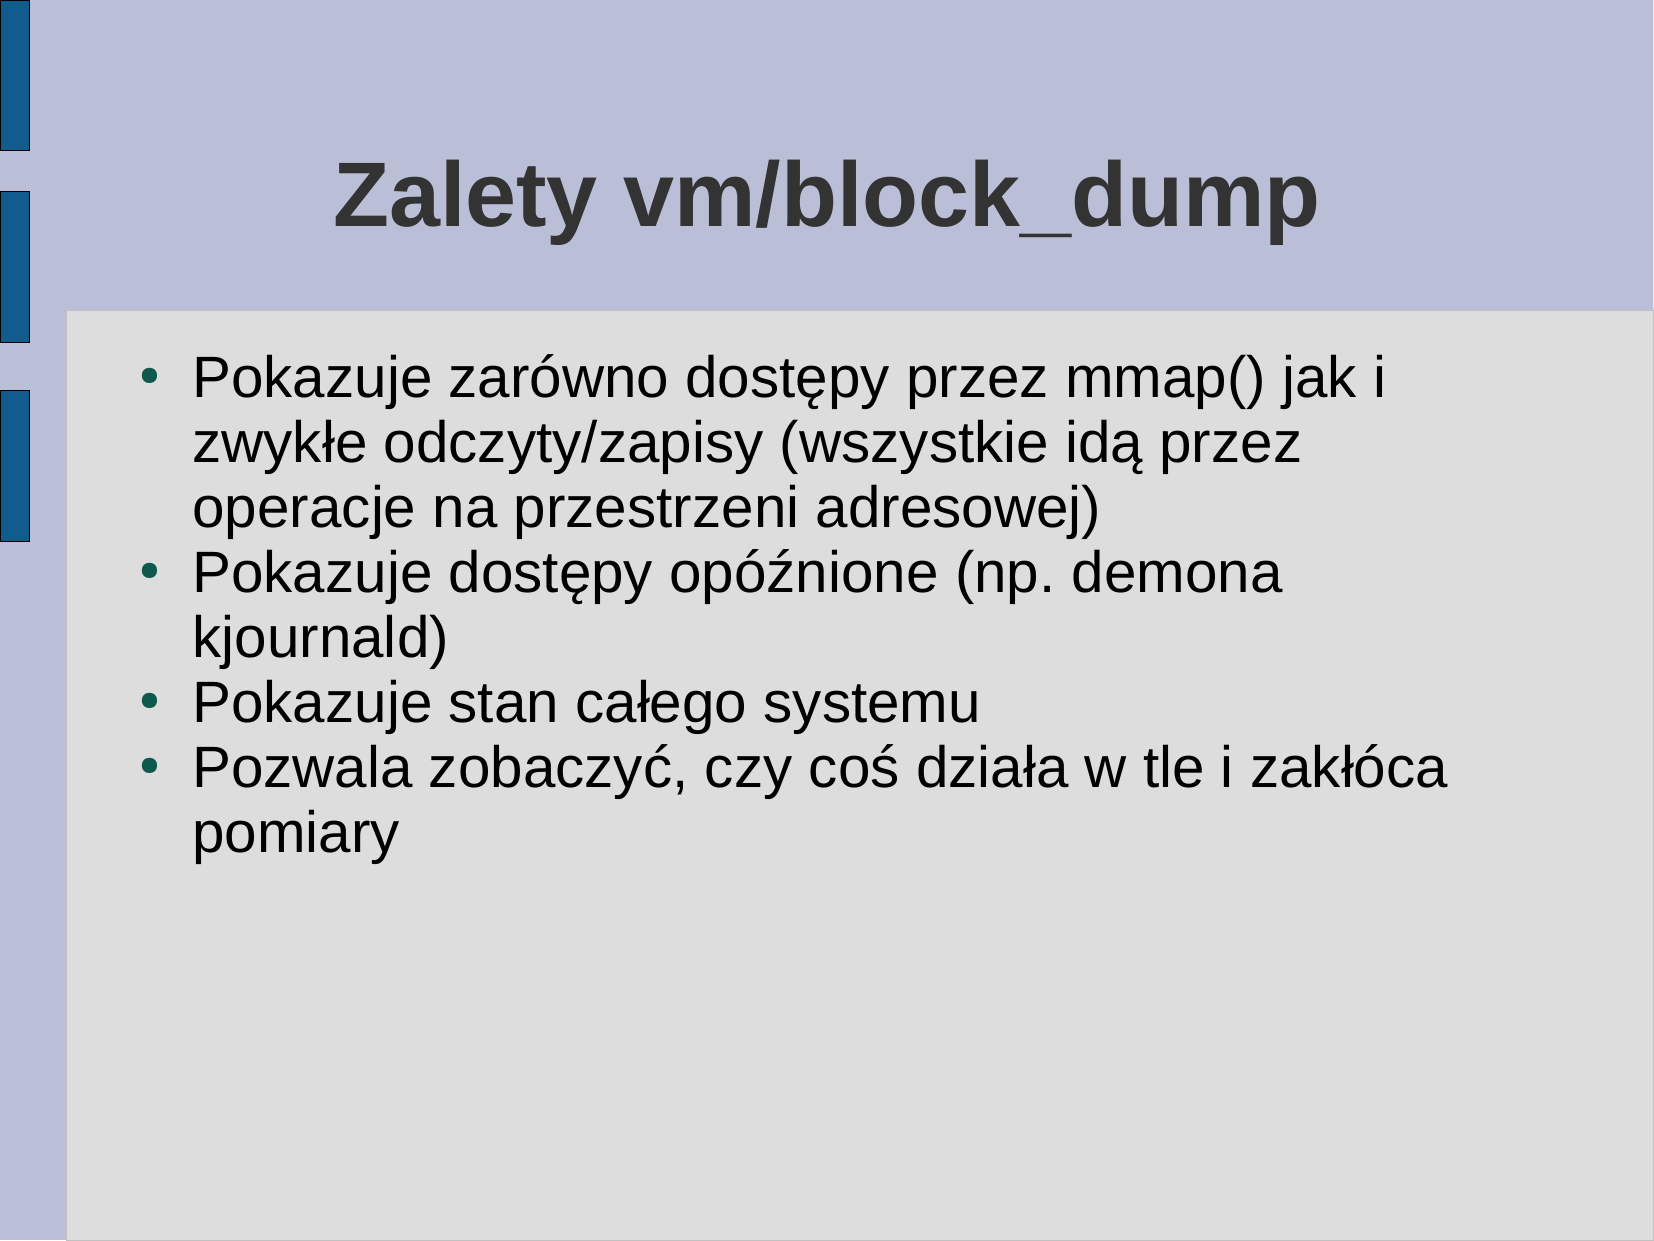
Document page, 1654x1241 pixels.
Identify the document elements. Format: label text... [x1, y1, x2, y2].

title Zalety vm/block_dump [121, 91, 1534, 299]
list Pokazuje zarówno dostępy przez mmap() jak i zwykłe odczyty/zapisy (wszystkie idą przez operacje na przestrzeni adresowej) Pokazuje dostępy opóźnione (np. demona kjournald) Pokazuje stan całego systemu Pozwala zobaczyć, czy coś działa w tle i zakłóca pomiary [121, 344, 1534, 1127]
